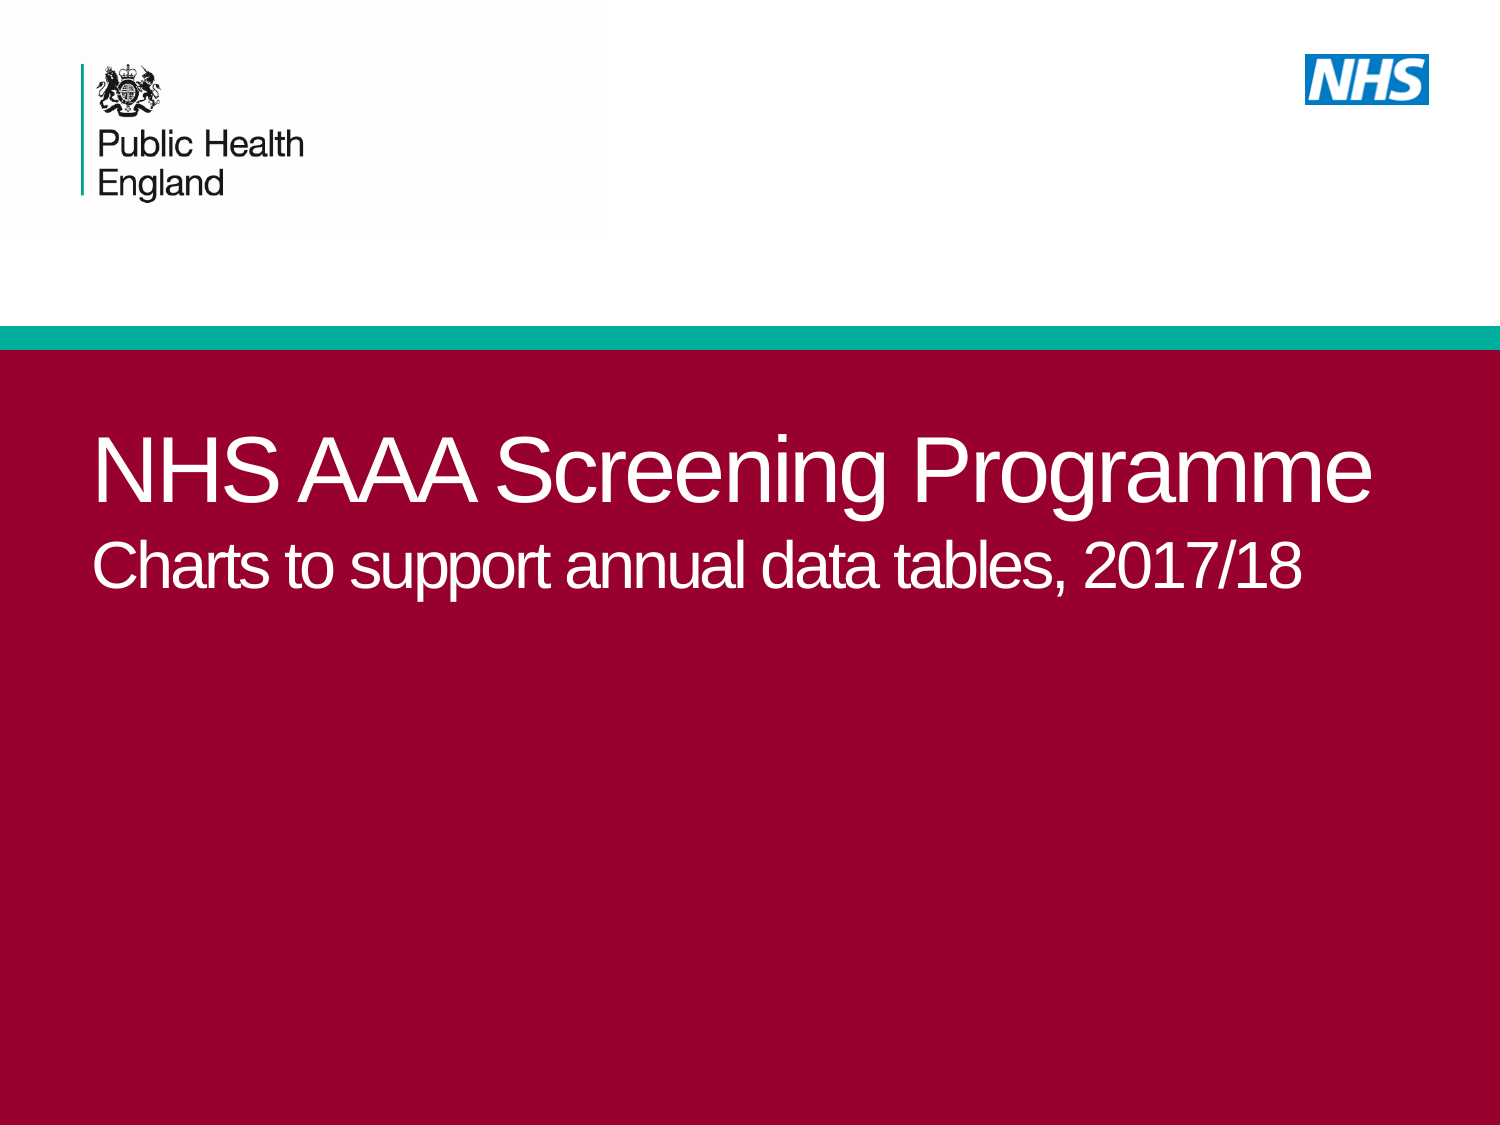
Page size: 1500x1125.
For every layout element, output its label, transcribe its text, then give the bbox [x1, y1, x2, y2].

title NHS AAA Screening Programme Charts to support annual data tables, 2017/18 [91, 408, 1412, 692]
